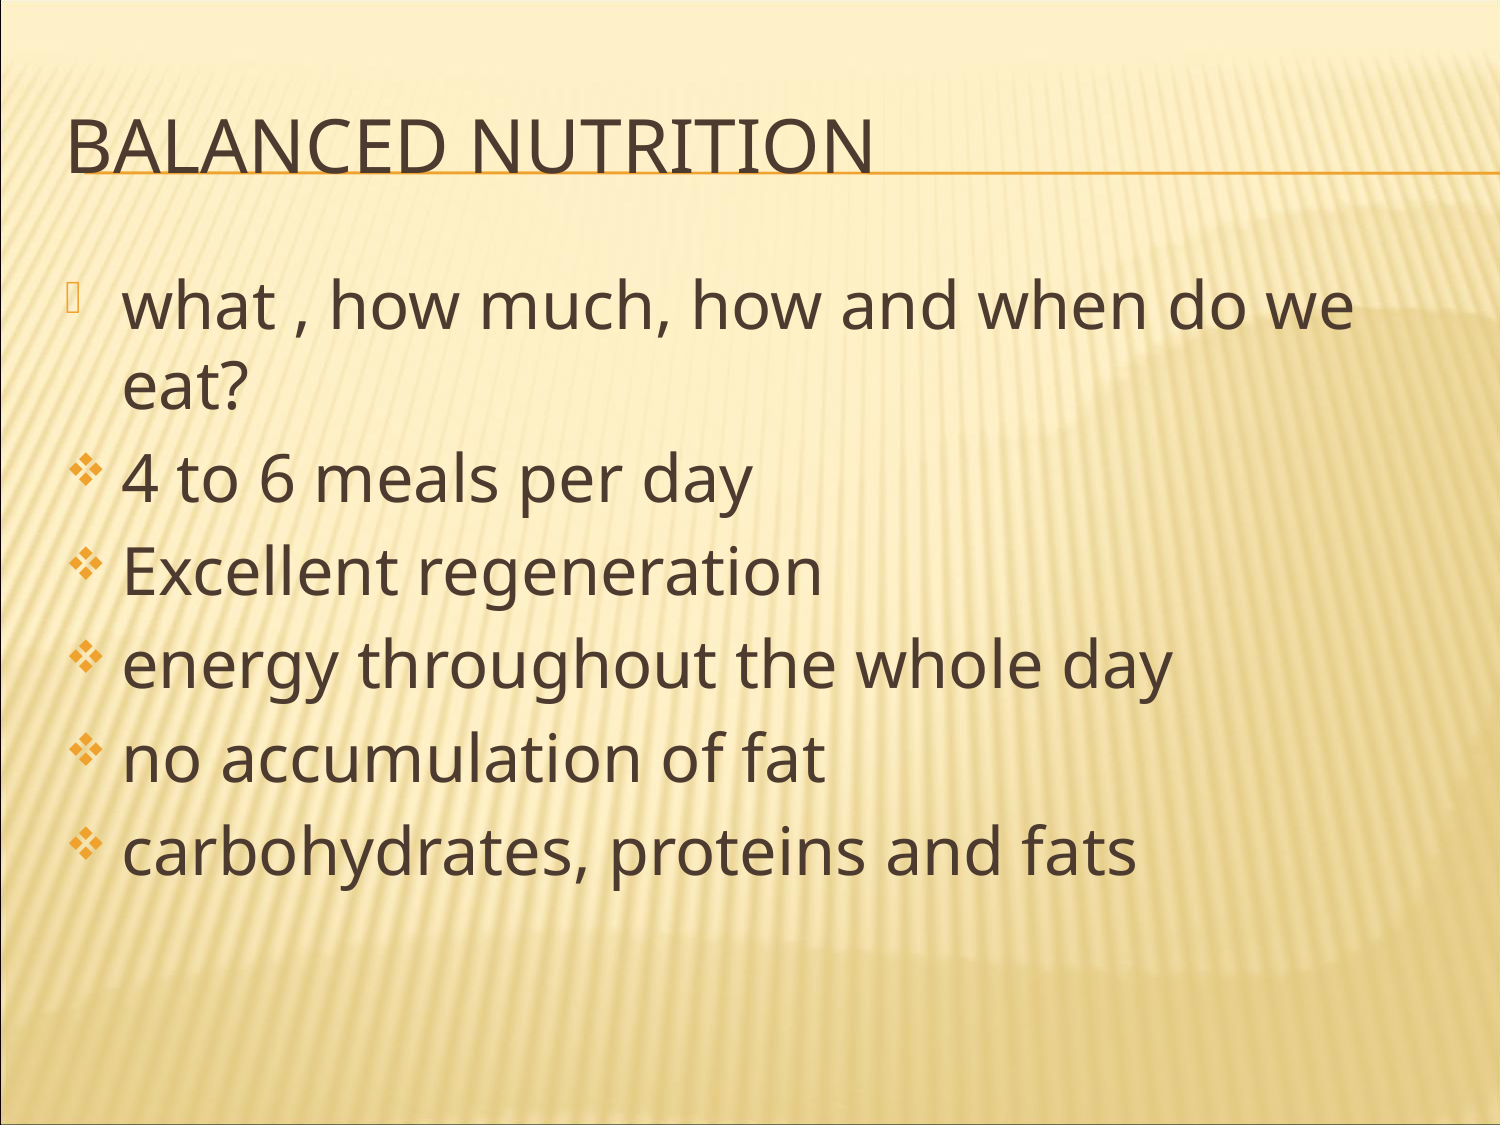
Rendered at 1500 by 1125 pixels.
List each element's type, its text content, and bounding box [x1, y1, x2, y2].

title Balanced nutrition [50, 75, 1475, 213]
list what , how much, how and when do we eat? 4 to 6 meals per day Excellent regeneration energy throughout the whole day no accumulation of fat carbohydrates, proteins and fats [50, 254, 1475, 998]
picture [0, 0, 1500, 1125]
